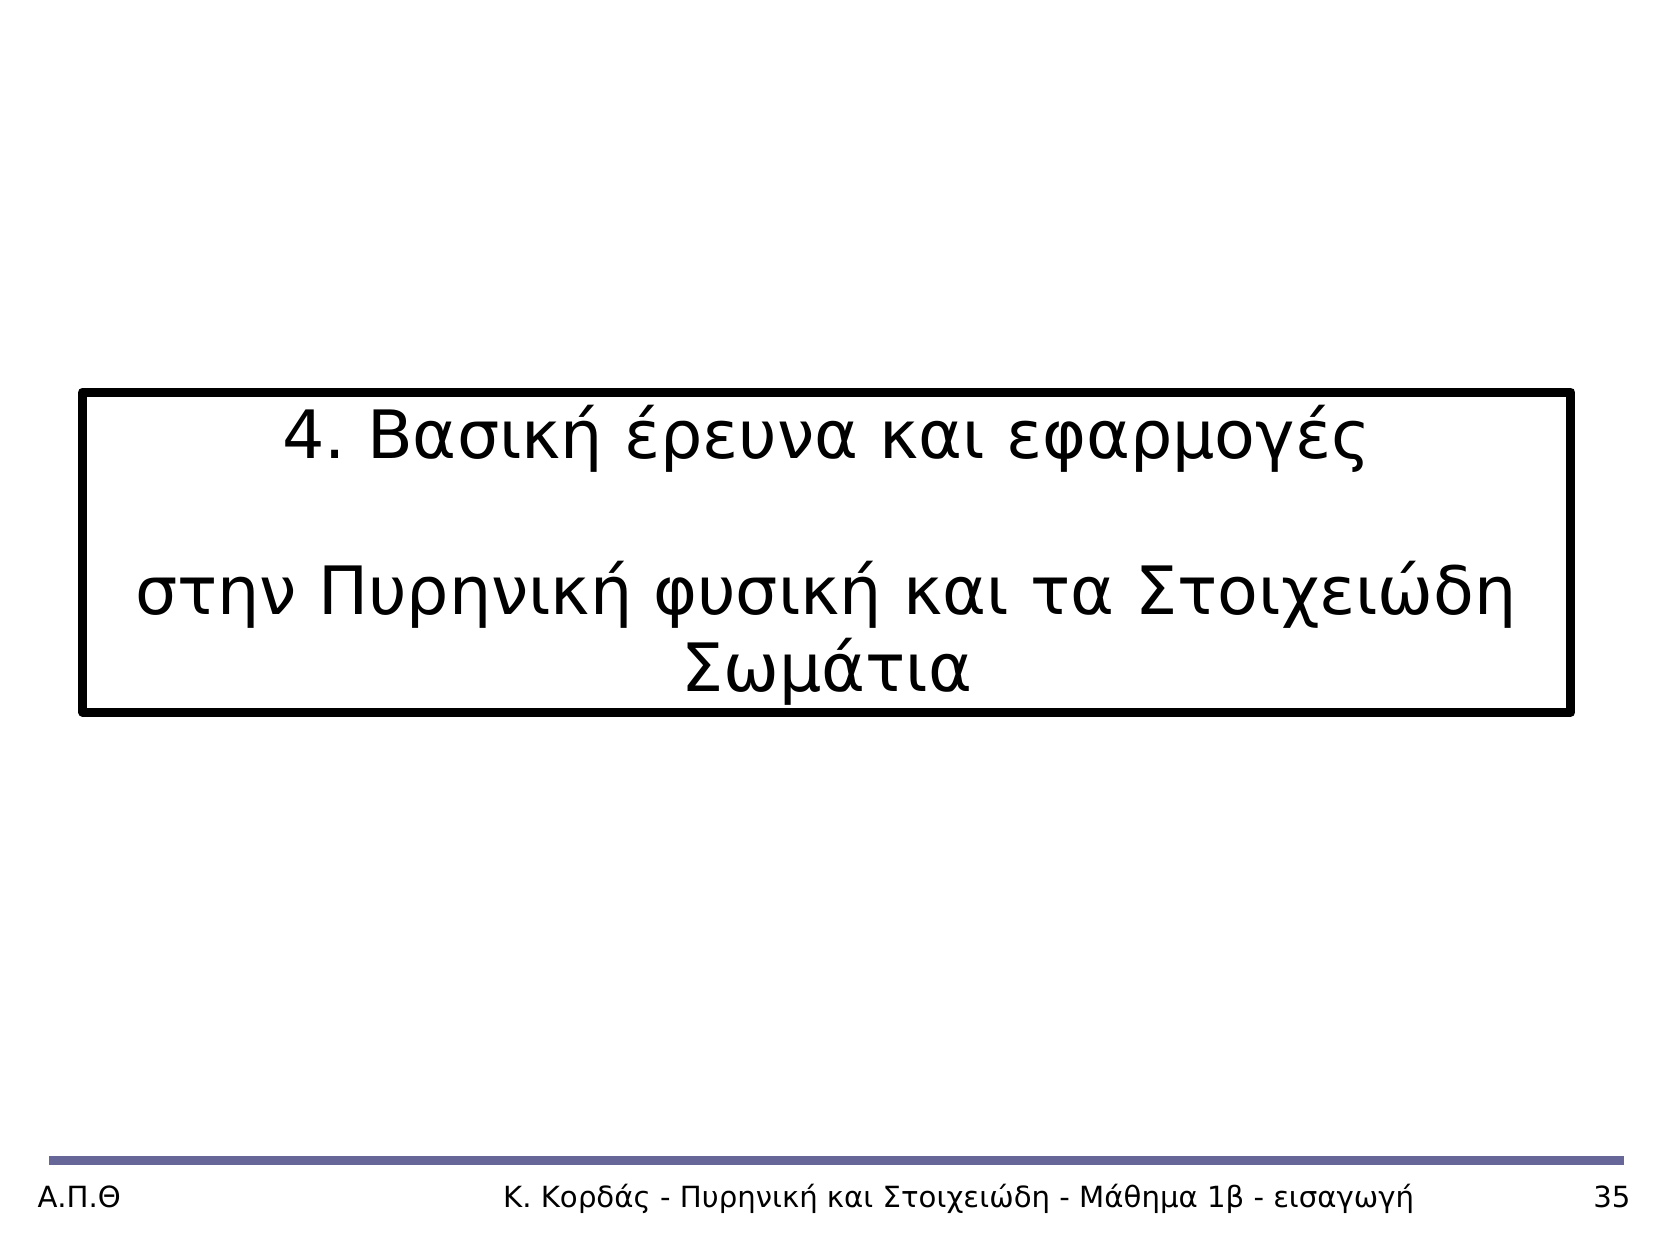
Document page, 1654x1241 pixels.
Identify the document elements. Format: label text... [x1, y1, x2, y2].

subtitle 4. Βασική έρευνα και εφαρμογές στην Πυρηνική φυσική και τα Στοιχειώδη Σωμάτια [82, 392, 1571, 713]
